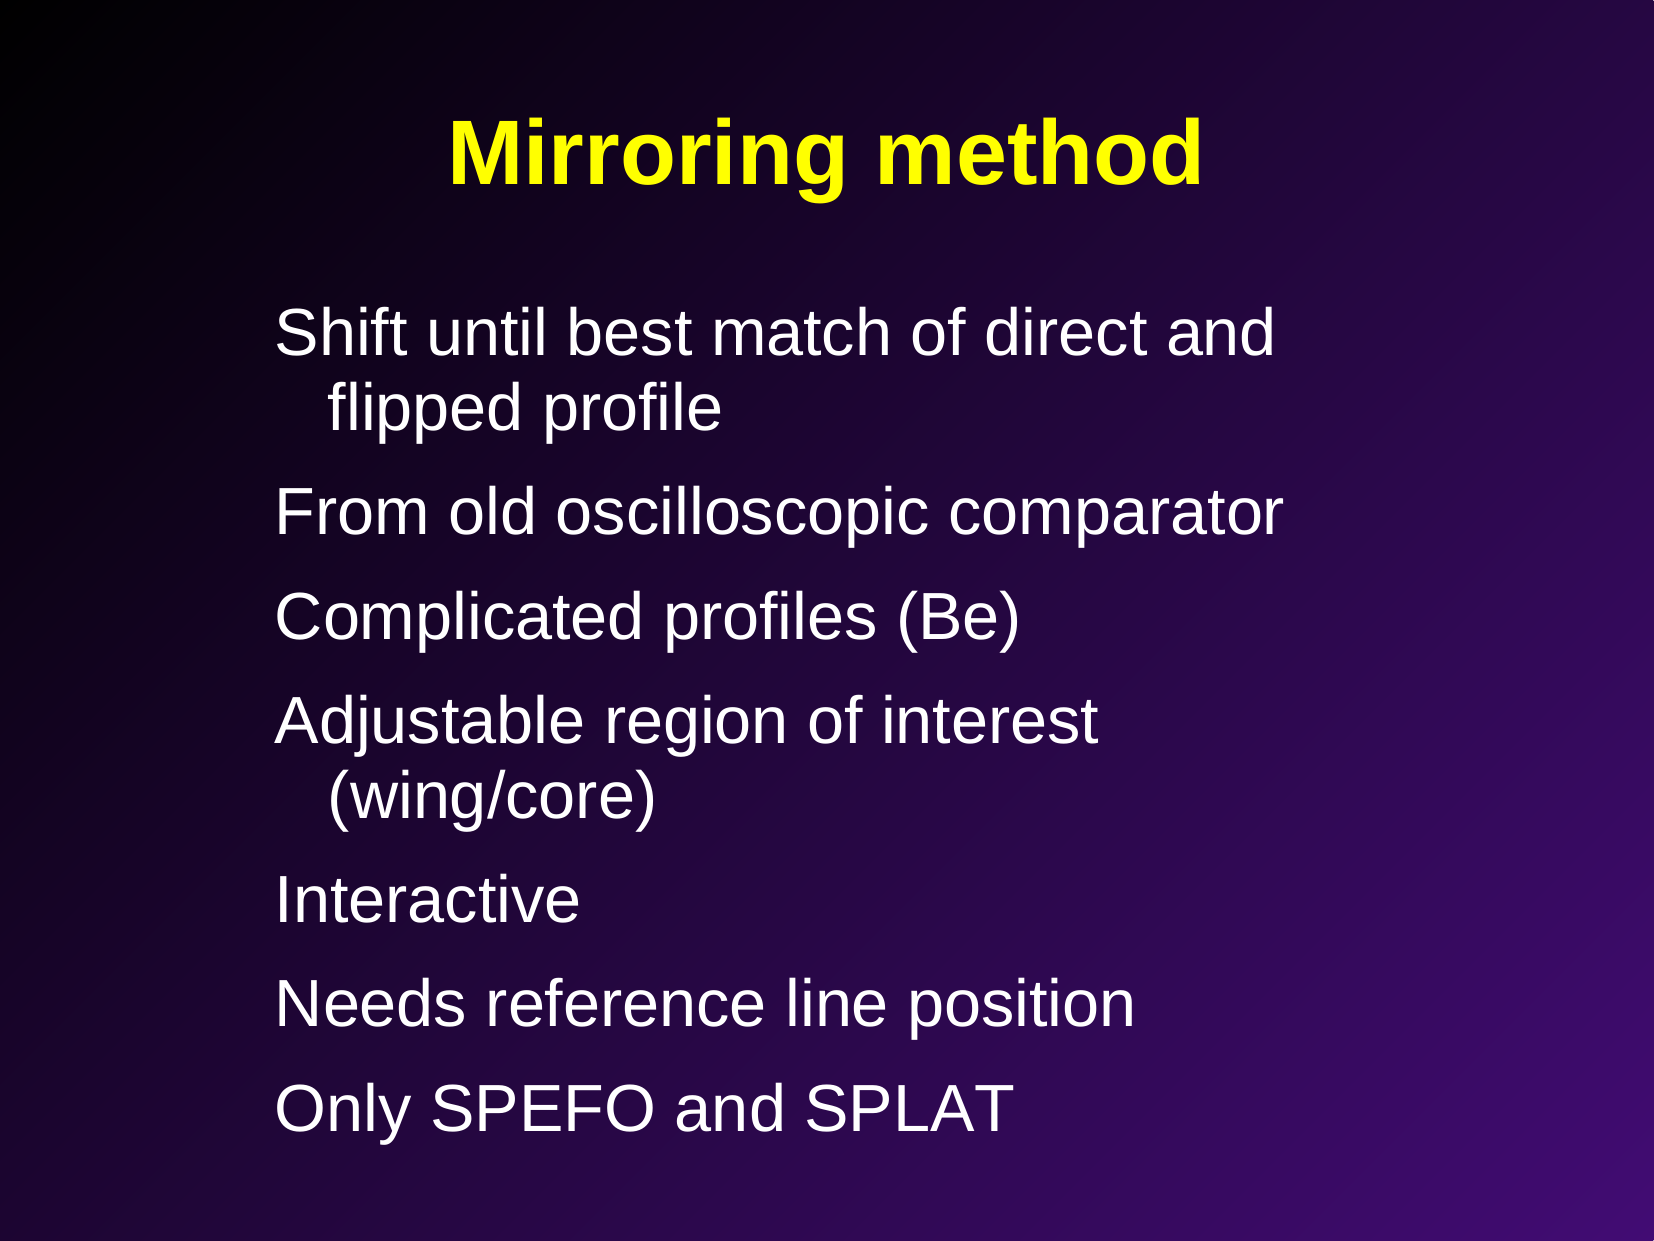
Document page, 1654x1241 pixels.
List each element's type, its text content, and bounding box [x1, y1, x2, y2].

title Mirroring method [82, 49, 1571, 257]
list Shift until best match of direct and flipped profile From old oscilloscopic comparator Complicated profiles (Be) Adjustable region of interest (wing/core) Interactive Needs reference line position Only SPEFO and SPLAT [257, 295, 1397, 1146]
